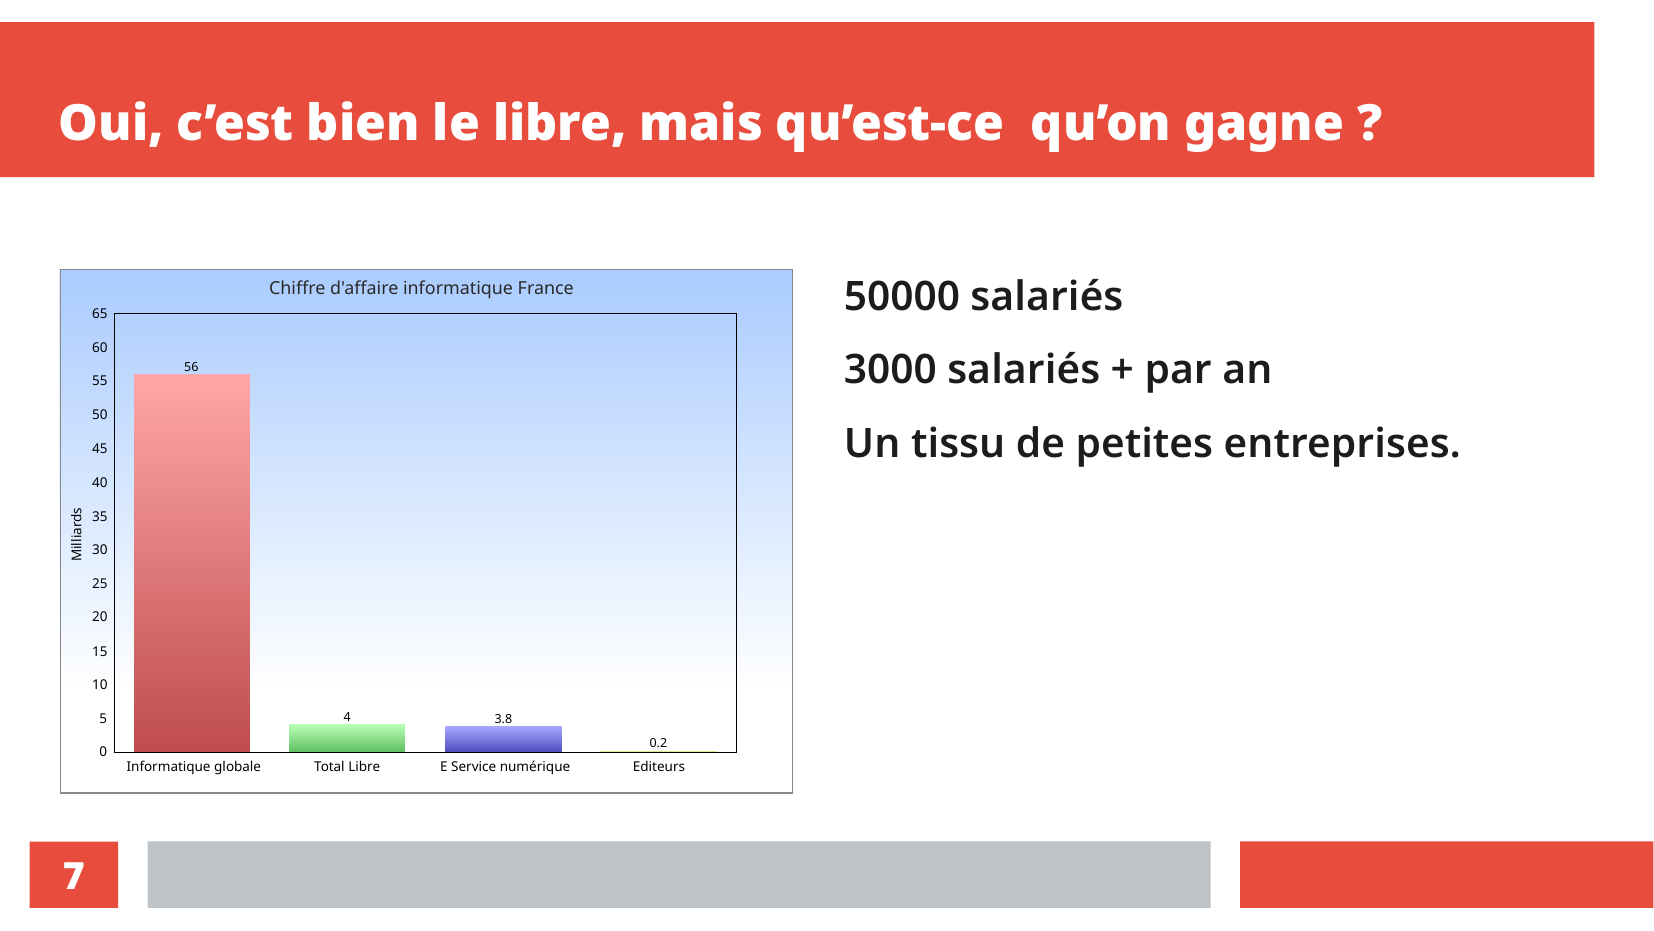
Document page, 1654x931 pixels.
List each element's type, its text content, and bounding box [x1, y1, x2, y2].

list 50000 salariés 3000 salariés + par an Un tissu de petites entreprises. [843, 267, 1536, 792]
picture [58, 268, 794, 795]
title Oui, c’est bien le libre, mais qu’est-ce qu’on gagne ? [59, 44, 1595, 156]
